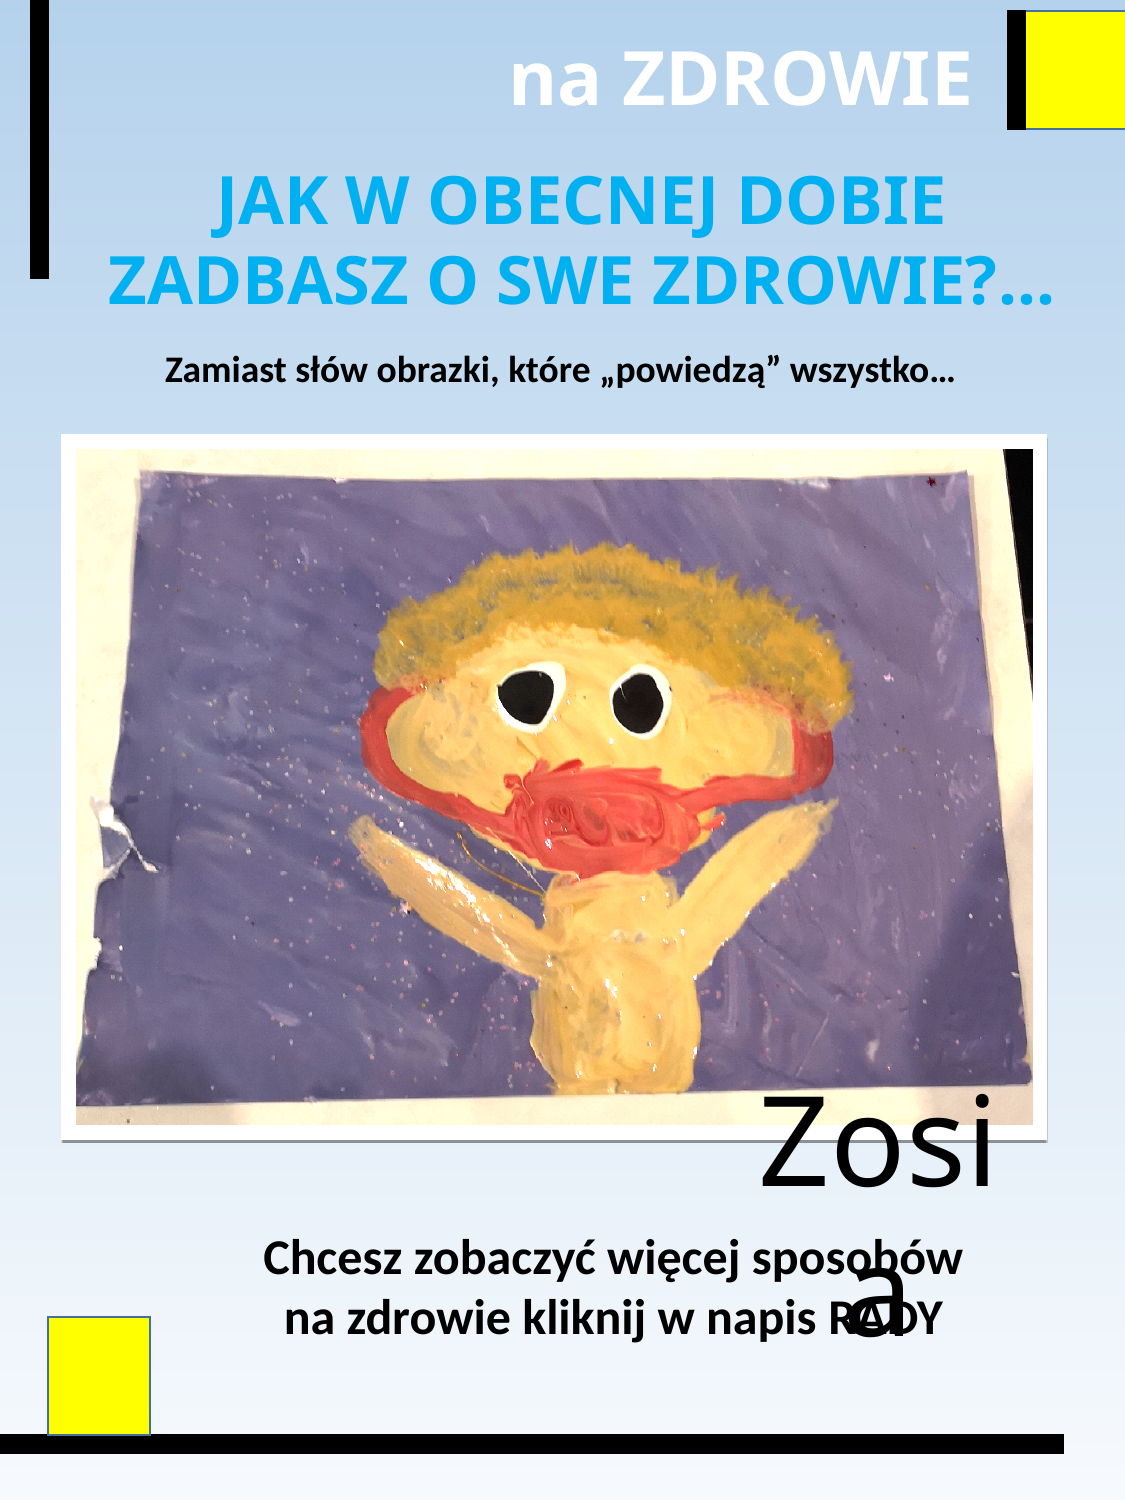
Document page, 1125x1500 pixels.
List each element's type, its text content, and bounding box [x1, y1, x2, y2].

text_box Zamiast słów obrazki, które „powiedzą” wszystko… [150, 337, 997, 399]
text_box [1008, 11, 1125, 129]
text_box na ZDROWIE [493, 22, 1001, 129]
text_box Chcesz zobaczyć więcej sposobów na zdrowie kliknij w napis RADY [223, 1217, 1004, 1354]
text_box [0, 1317, 1063, 1453]
picture [75, 448, 1033, 1126]
text_box JAK W OBECNEJ DOBIE ZADBASZ O SWE ZDROWIE?… [75, 150, 1089, 328]
text_box Zosia [724, 1054, 1033, 1221]
text_box [31, 0, 48, 278]
